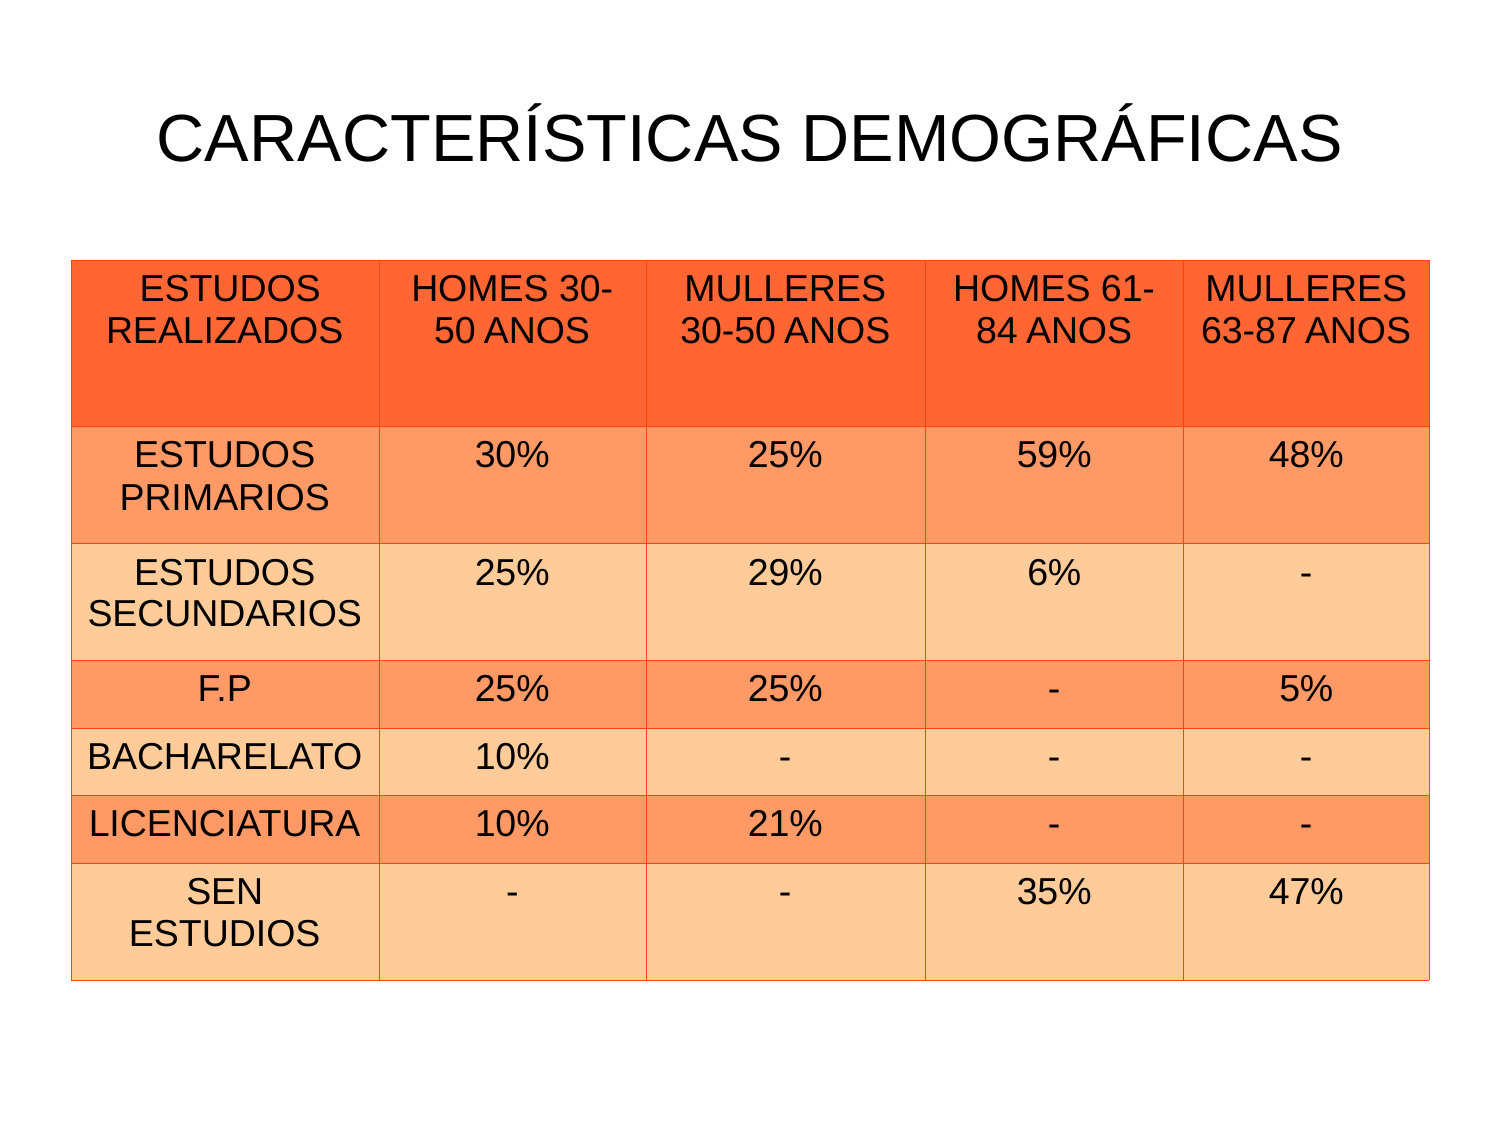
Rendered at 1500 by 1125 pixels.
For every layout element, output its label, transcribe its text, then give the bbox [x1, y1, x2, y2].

table_cell 10% [380, 729, 646, 795]
table_cell 25% [380, 661, 646, 728]
table_cell LICENCIATURA [72, 796, 379, 863]
table_cell 25% [380, 544, 646, 660]
table_cell SEN ESTUDIOS [72, 864, 379, 980]
table_header MULLERES 63-87 ANOS [1184, 261, 1429, 426]
table_cell 25% [647, 661, 925, 728]
title CARACTERÍSTICAS DEMOGRÁFICAS [75, 45, 1426, 233]
table_cell F.P [72, 661, 379, 728]
table_cell 6% [926, 544, 1183, 660]
table_cell 29% [647, 544, 925, 660]
table_cell 21% [647, 796, 925, 863]
table_cell 48% [1184, 427, 1429, 543]
table_cell - [647, 864, 925, 980]
table_cell 10% [380, 796, 646, 863]
table_header ESTUDOS REALIZADOS [72, 261, 379, 426]
table_header HOMES 61-84 ANOS [926, 261, 1183, 426]
table_cell 35% [926, 864, 1183, 980]
table_cell - [926, 796, 1183, 863]
table_cell - [380, 864, 646, 980]
table_cell - [1184, 729, 1429, 795]
table_cell BACHARELATO [72, 729, 379, 795]
table_cell - [1184, 796, 1429, 863]
table_cell 47% [1184, 864, 1429, 980]
table_cell 30% [380, 427, 646, 543]
table_cell - [926, 729, 1183, 795]
table_cell 5% [1184, 661, 1429, 728]
table_header HOMES 30-50 ANOS [380, 261, 646, 426]
table_cell ESTUDOS SECUNDARIOS [72, 544, 379, 660]
table_cell ESTUDOS PRIMARIOS [72, 427, 379, 543]
table_cell - [647, 729, 925, 795]
table_cell 59% [926, 427, 1183, 543]
table_header MULLERES 30-50 ANOS [647, 261, 925, 426]
table_cell 25% [647, 427, 925, 543]
table_cell - [1184, 544, 1429, 660]
table_cell - [926, 661, 1183, 728]
